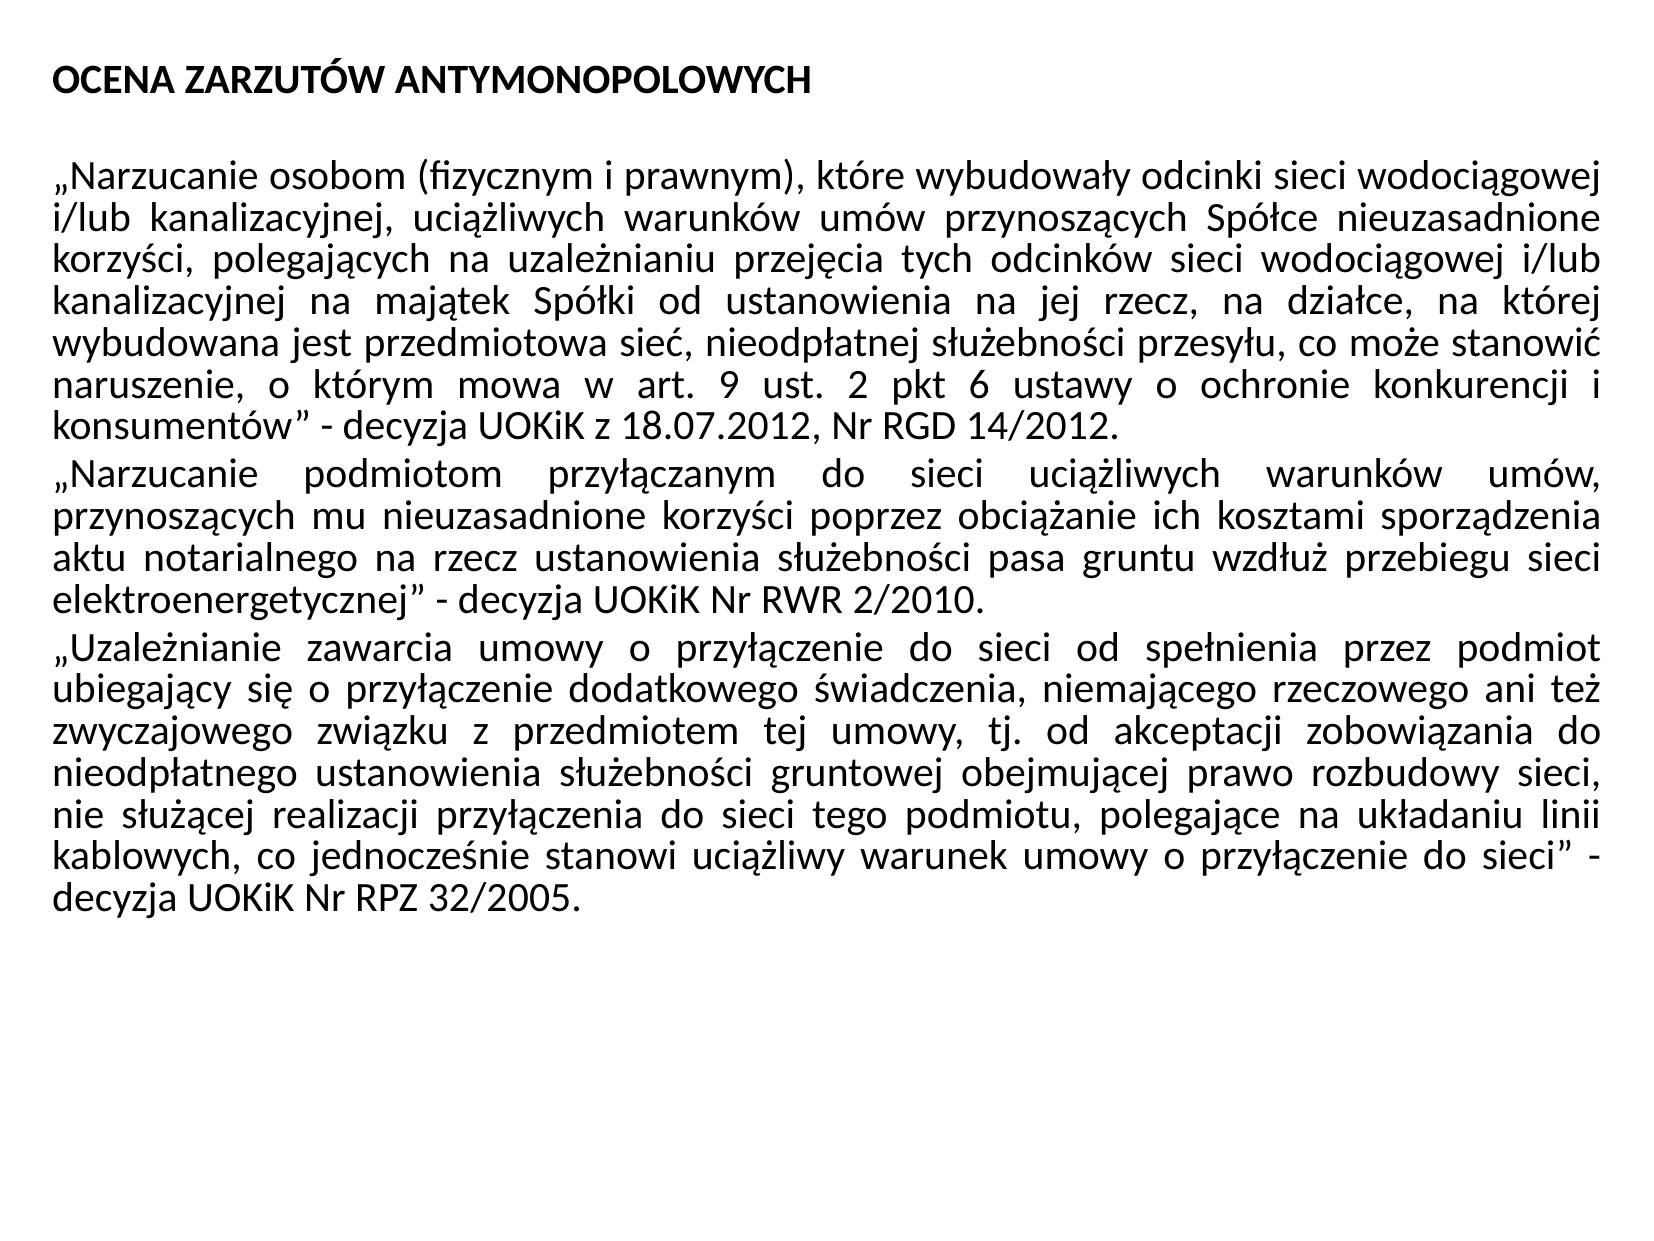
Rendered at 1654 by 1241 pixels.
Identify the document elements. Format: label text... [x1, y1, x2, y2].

list OCENA ZARZUTÓW ANTYMONOPOLOWYCH „Narzucanie osobom (fizycznym i prawnym), które wybudowały odcinki sieci wodociągowej i/lub kanalizacyjnej, uciążliwych warunków umów przynoszących Spółce nieuzasadnione korzyści, polegających na uzależnianiu przejęcia tych odcinków sieci wodociągowej i/lub kanalizacyjnej na majątek Spółki od ustanowienia na jej rzecz, na działce, na której wybudowana jest przedmiotowa sieć, nieodpłatnej służebności przesyłu, co może stanowić naruszenie, o którym mowa w art. 9 ust. 2 pkt 6 ustawy o ochronie konkurencji i konsumentów” - decyzja UOKiK z 18.07.2012, Nr RGD 14/2012. „Narzucanie podmiotom przyłączanym do sieci uciążliwych warunków umów, przynoszących mu nieuzasadnione korzyści poprzez obciążanie ich kosztami sporządzenia aktu notarialnego na rzecz ustanowienia służebności pasa gruntu wzdłuż przebiegu sieci elektroenergetycznej” - decyzja UOKiK Nr RWR 2/2010. „Uzależnianie zawarcia umowy o przyłączenie do sieci od spełnienia przez podmiot ubiegający się o przyłączenie dodatkowego świadczenia, niemającego rzeczowego ani też zwyczajowego związku z przedmiotem tej umowy, tj. od akceptacji zobowiązania do nieodpłatnego ustanowienia służebności gruntowej obejmującej prawo rozbudowy sieci, nie służącej realizacji przyłączenia do sieci tego podmiotu, polegające na układaniu linii kablowych, co jednocześnie stanowi uciążliwy warunek umowy o przyłączenie do sieci” - decyzja UOKiK Nr RPZ 32/2005. [52, 62, 1603, 1184]
